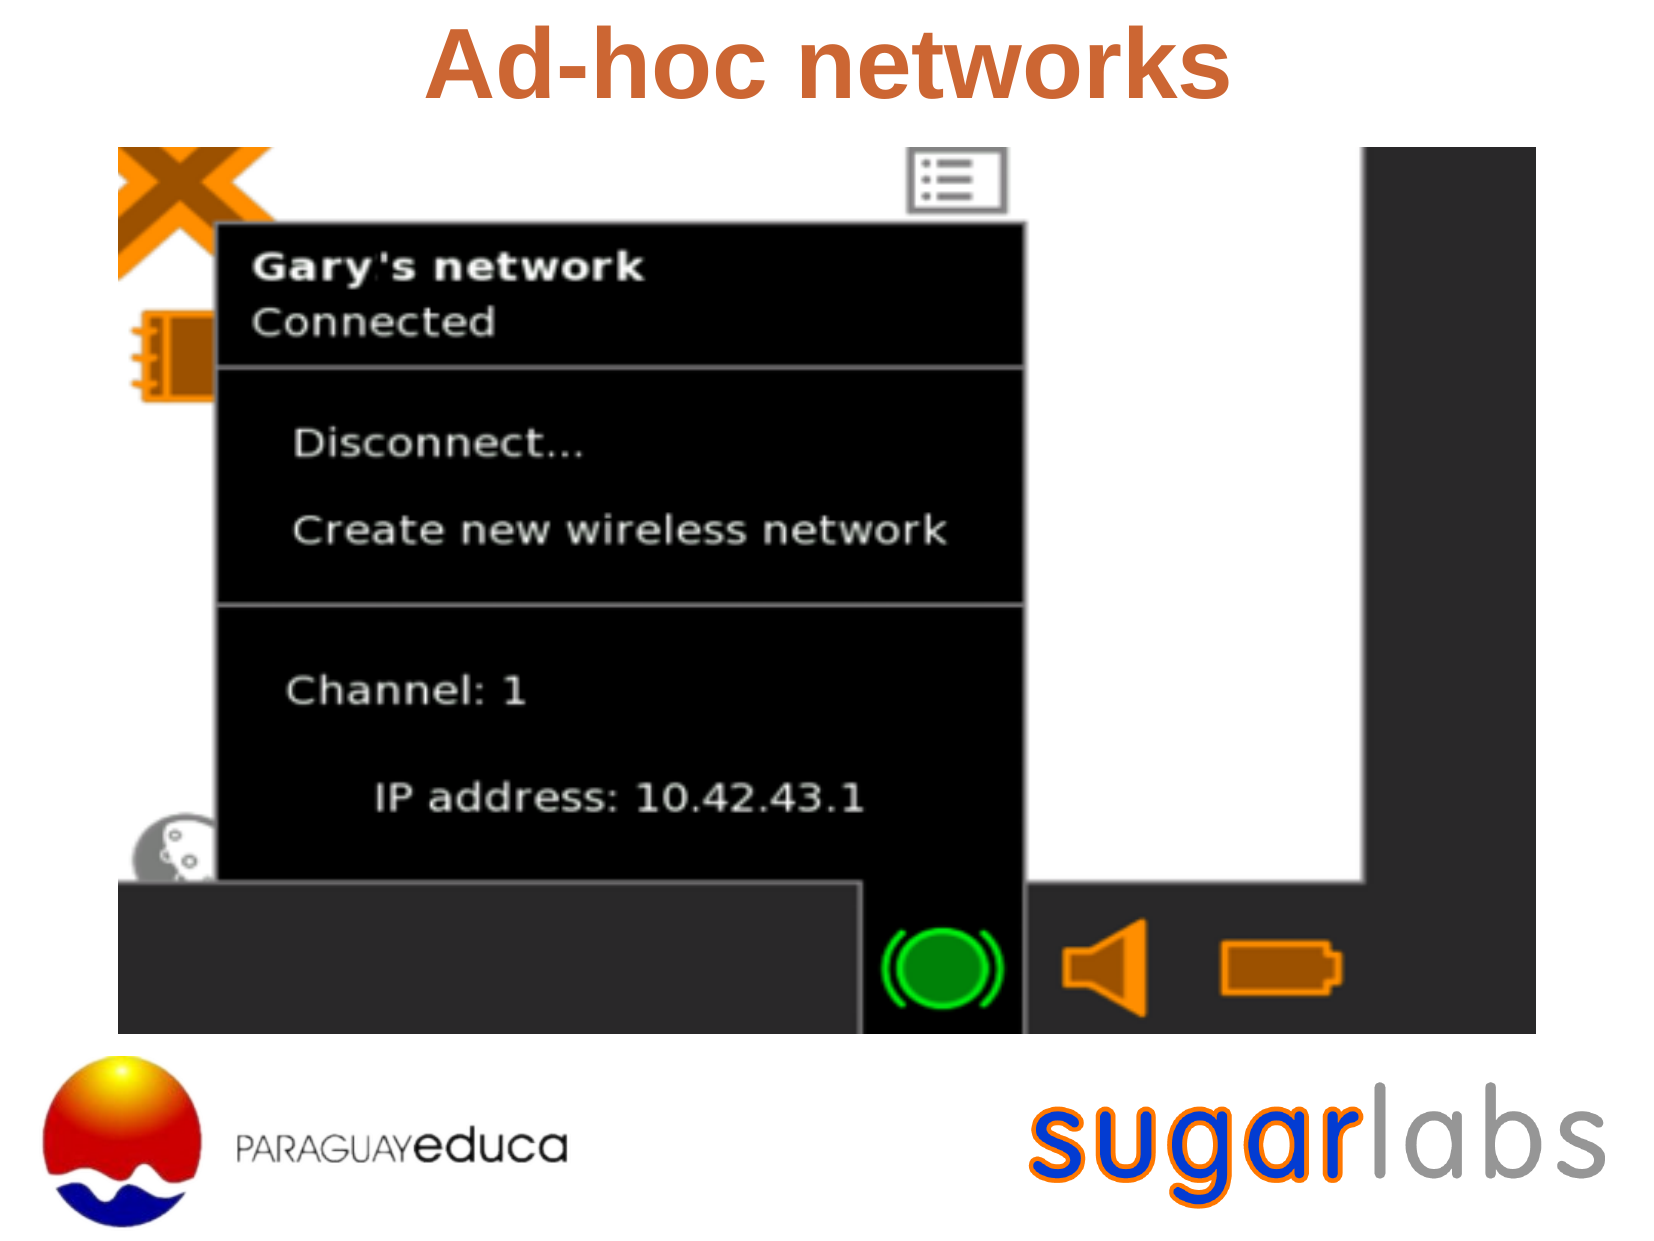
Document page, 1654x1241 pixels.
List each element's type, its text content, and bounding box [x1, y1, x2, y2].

title Ad-hoc networks [84, 0, 1573, 136]
picture [118, 147, 1654, 1241]
picture [33, 1056, 579, 1236]
